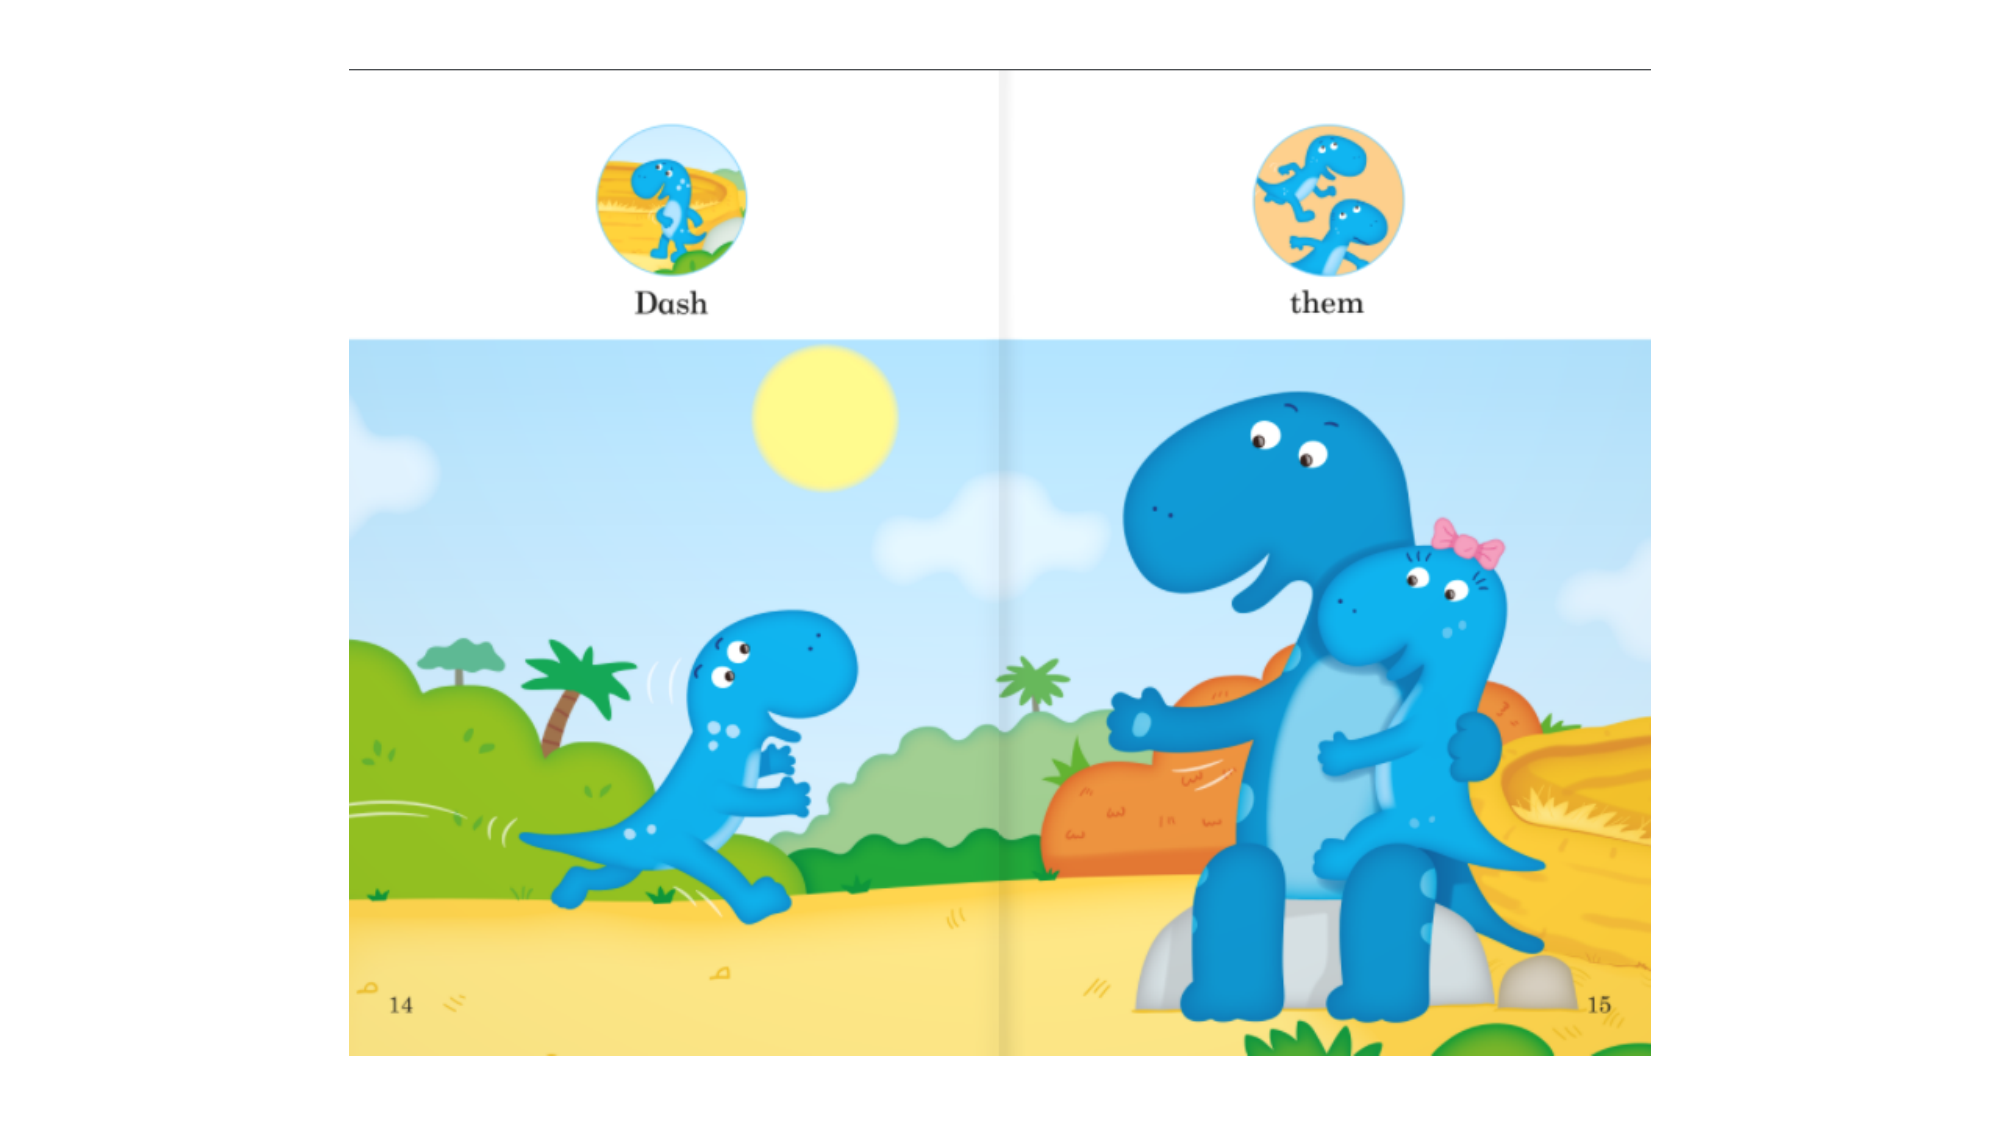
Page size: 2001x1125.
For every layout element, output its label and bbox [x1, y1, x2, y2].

picture [349, 69, 1651, 1056]
